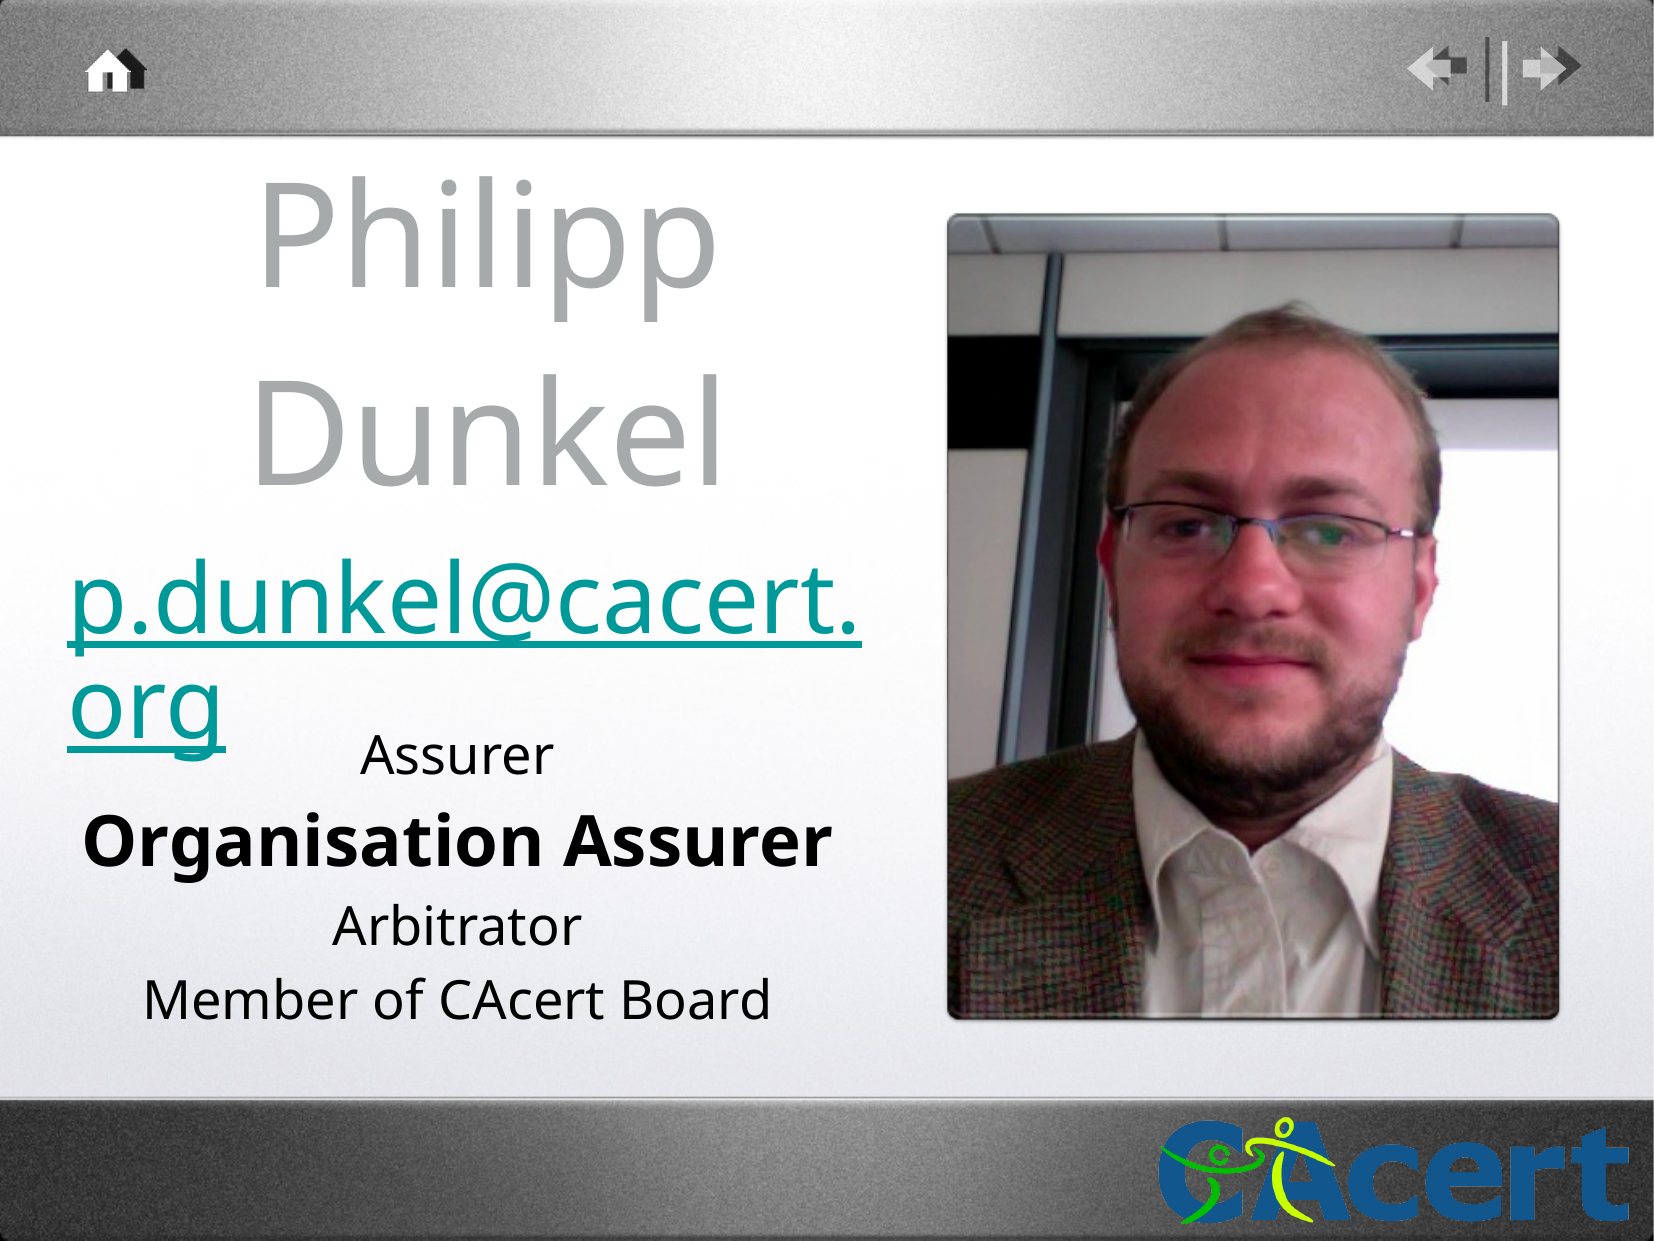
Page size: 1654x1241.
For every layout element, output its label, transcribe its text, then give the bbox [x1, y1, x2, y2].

list Assurer Organisation Assurer Arbitrator Member of CAcert Board [29, 708, 886, 1063]
title Philipp Dunkel p.dunkel@cacert.org [59, 202, 916, 671]
picture [0, 0, 1654, 1241]
